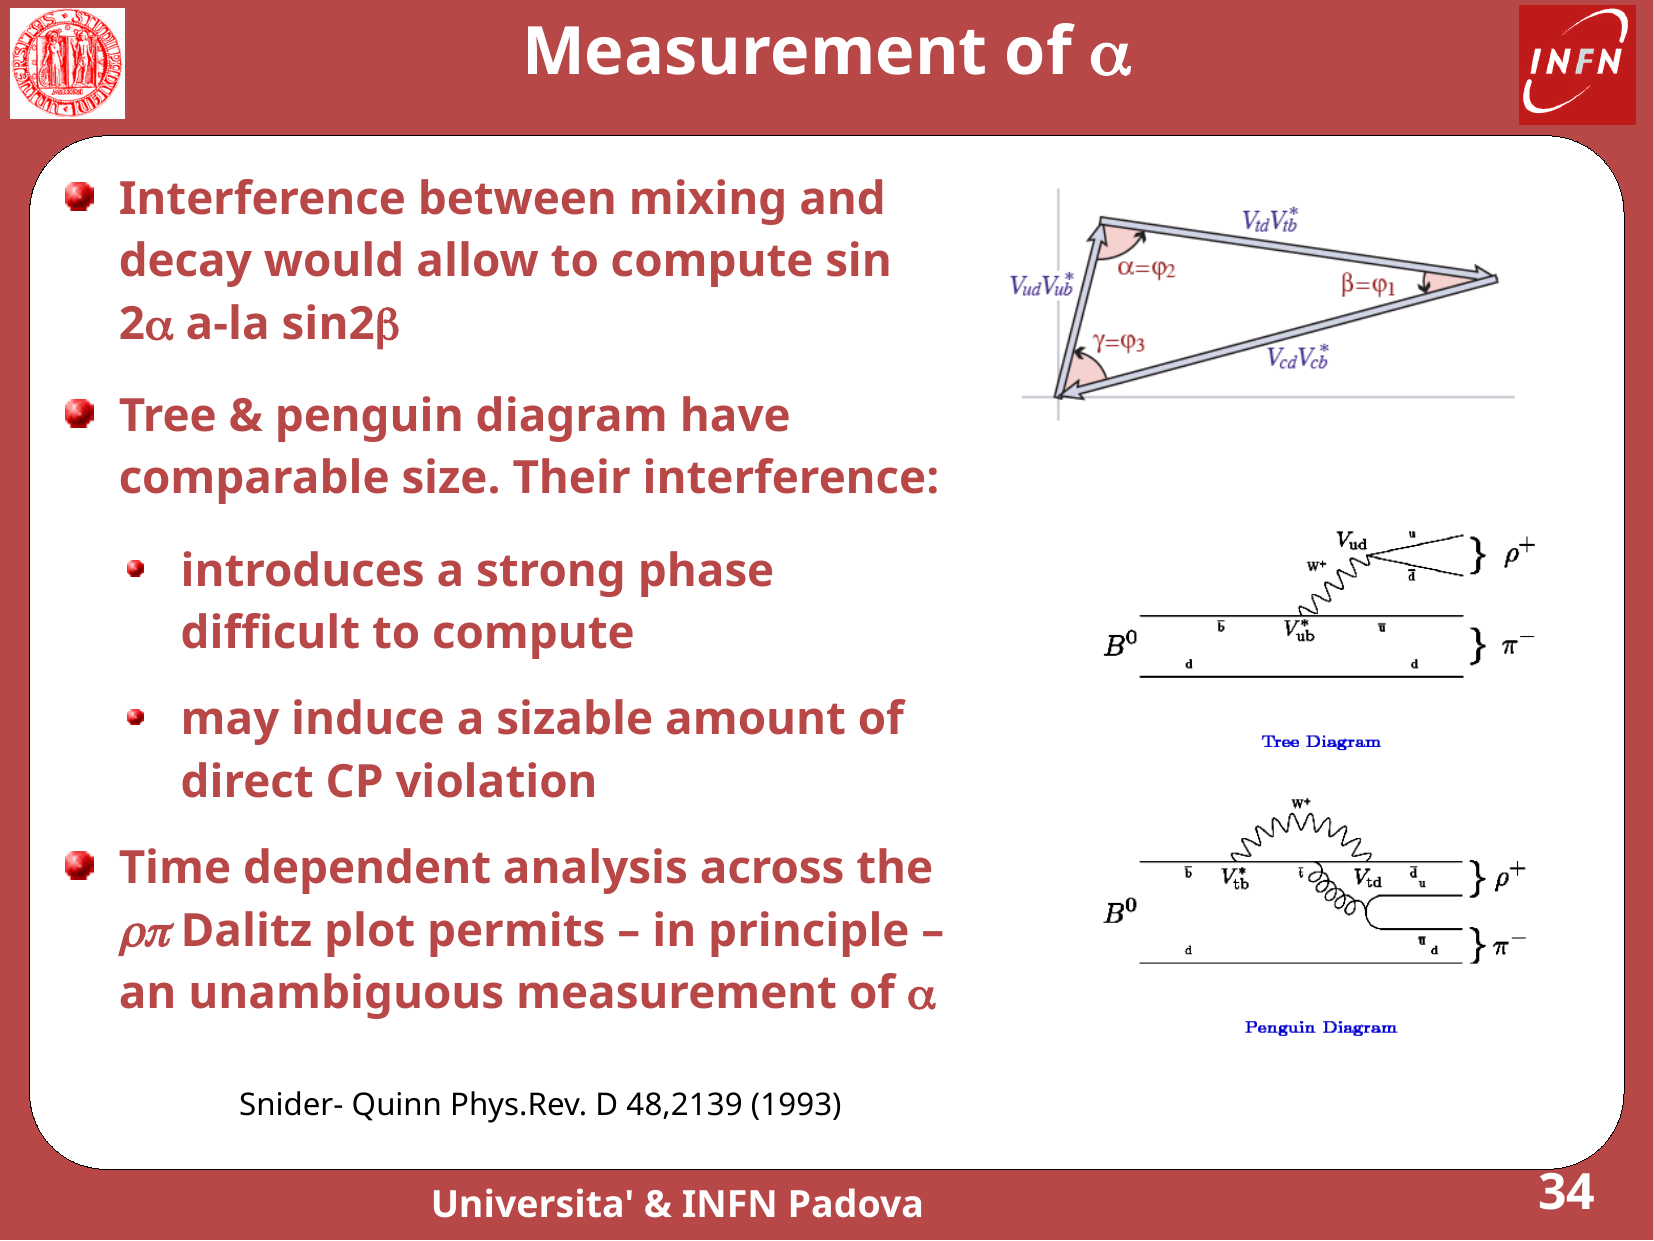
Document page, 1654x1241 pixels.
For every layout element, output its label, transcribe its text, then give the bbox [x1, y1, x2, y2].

text_box Snider- Quinn Phys.Rev. D 48,2139 (1993) [224, 1074, 912, 1126]
picture [1062, 501, 1560, 1061]
title Measurement of a [82, 0, 1571, 99]
list Interference between mixing and decay would allow to compute sin 2a a-la sin2b Tree & penguin diagram have comparable size. Their interference: introduces a strong phase difficult to compute may induce a sizable amount of direct CP violation Time dependent analysis across the rp Dalitz plot permits – in principle – an unambiguous measurement of a [38, 165, 945, 1176]
picture [962, 177, 1575, 439]
